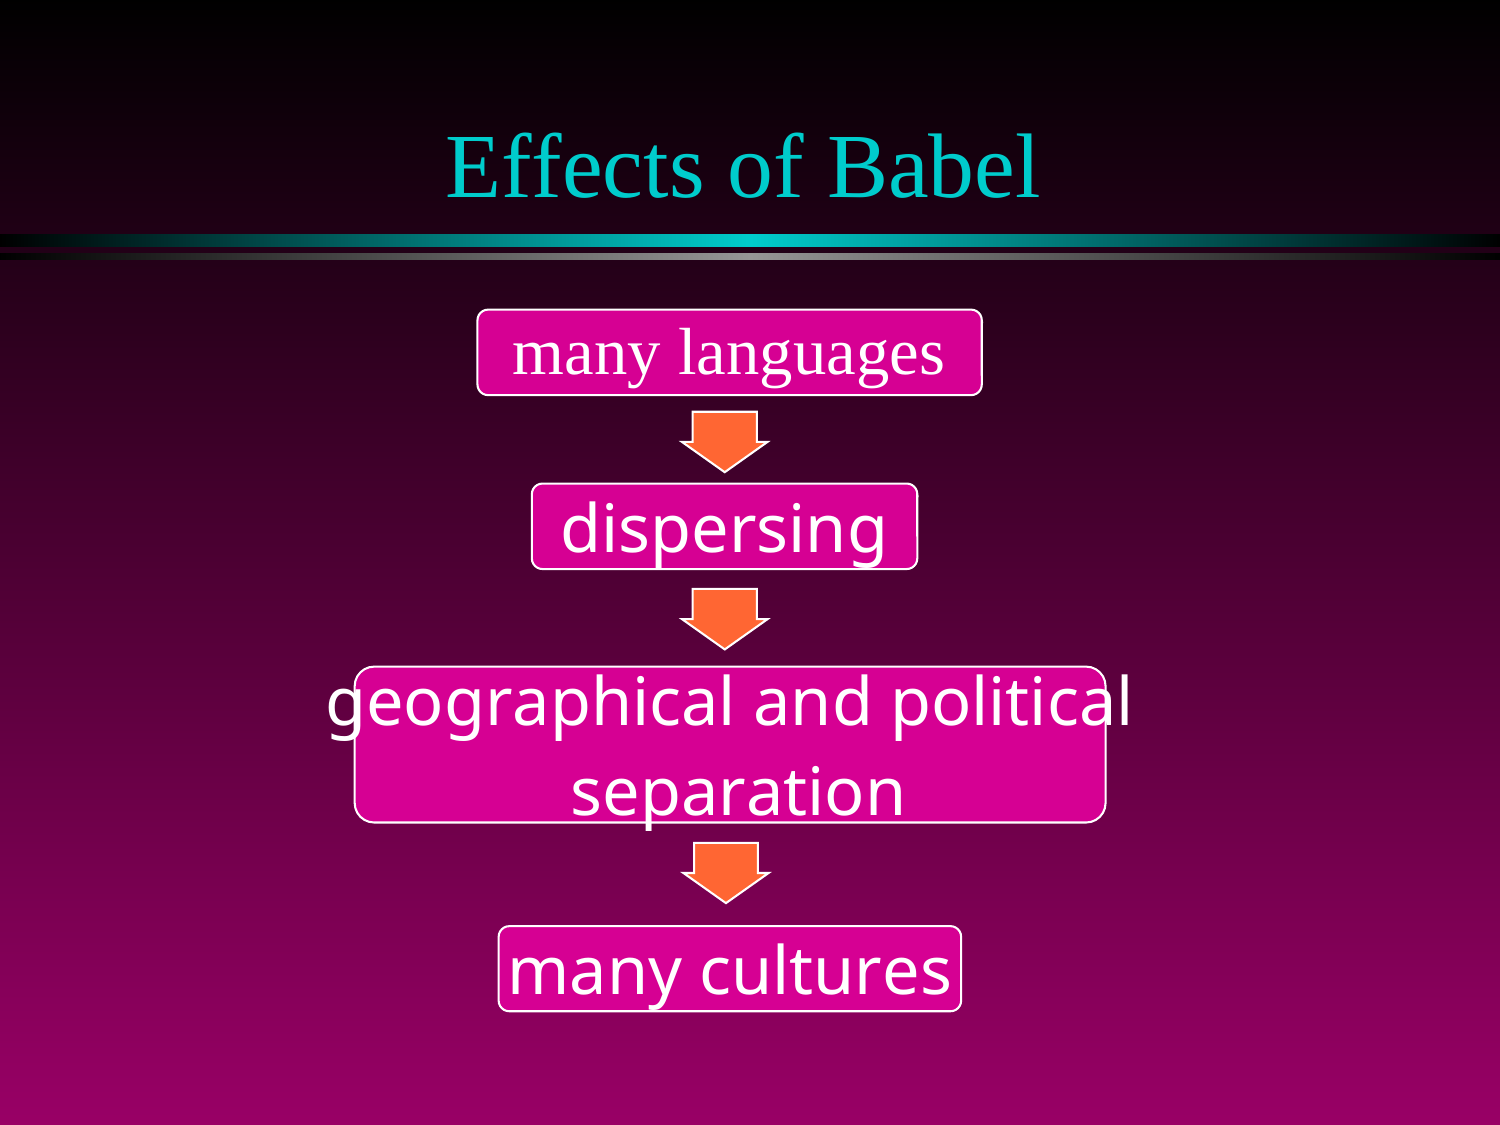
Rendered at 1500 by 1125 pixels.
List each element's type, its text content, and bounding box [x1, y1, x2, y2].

text_box [682, 588, 768, 650]
text_box dispersing [531, 483, 918, 570]
text_box many languages [477, 309, 982, 396]
title Effects of Babel [99, 37, 1388, 225]
text_box many cultures [498, 926, 962, 1012]
text_box geographical and political separation [354, 666, 1106, 823]
text_box [681, 411, 768, 473]
text_box [683, 842, 769, 904]
